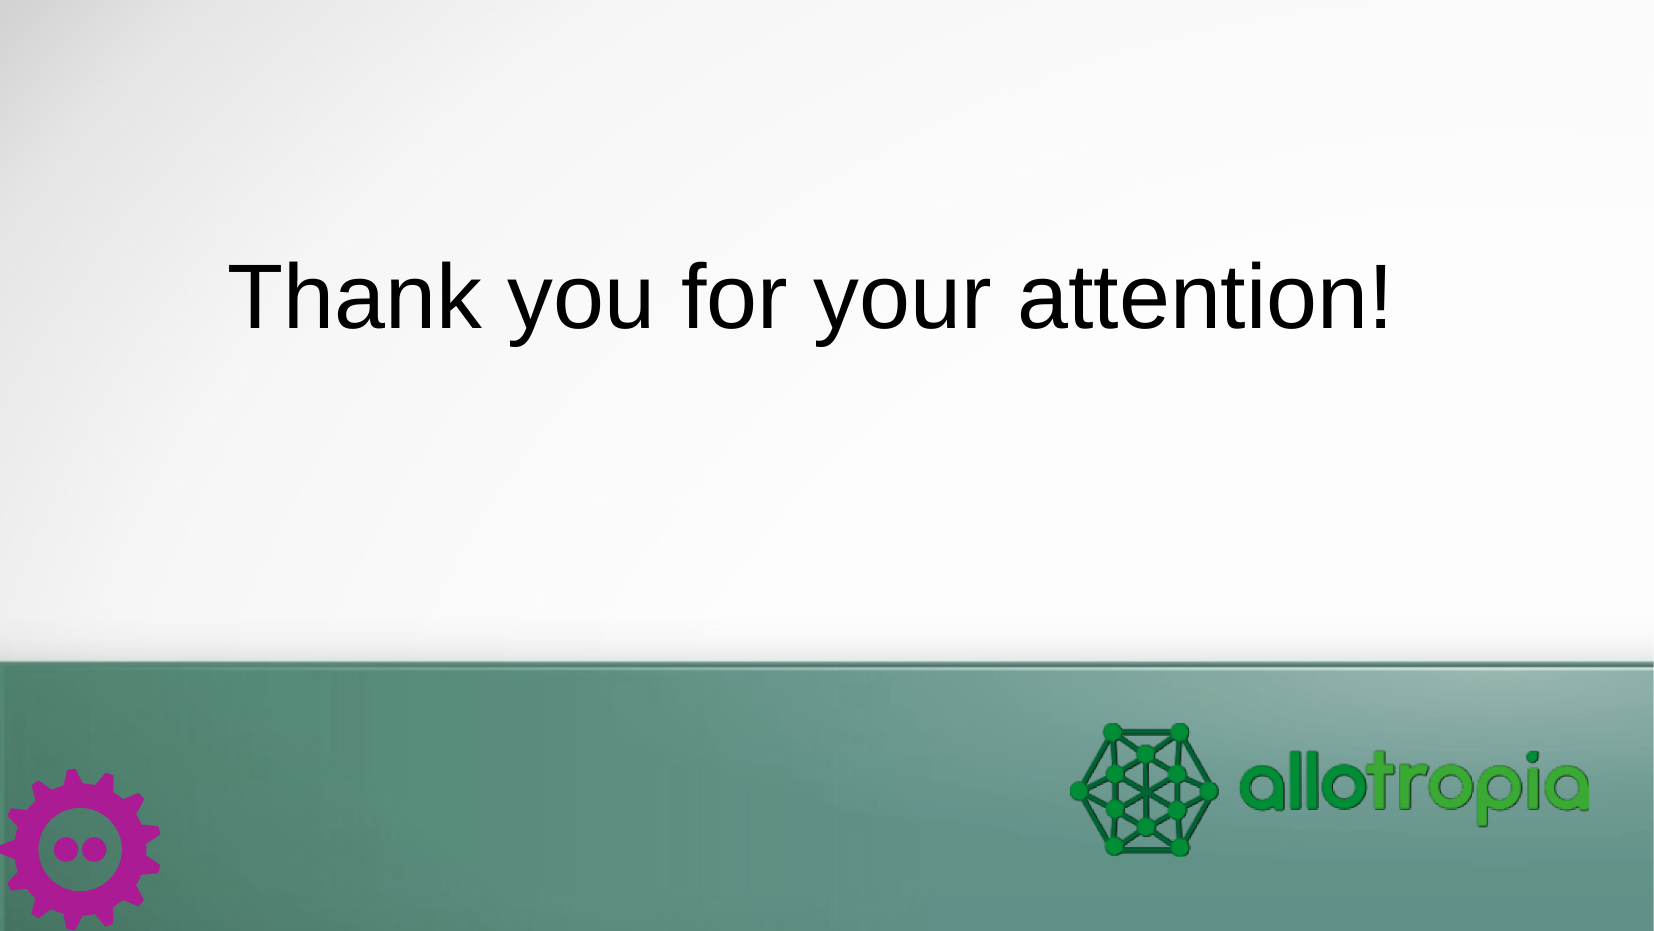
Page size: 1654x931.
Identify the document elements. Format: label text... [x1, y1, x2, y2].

title Thank you for your attention! [73, 26, 1551, 558]
picture [0, 0, 1654, 931]
